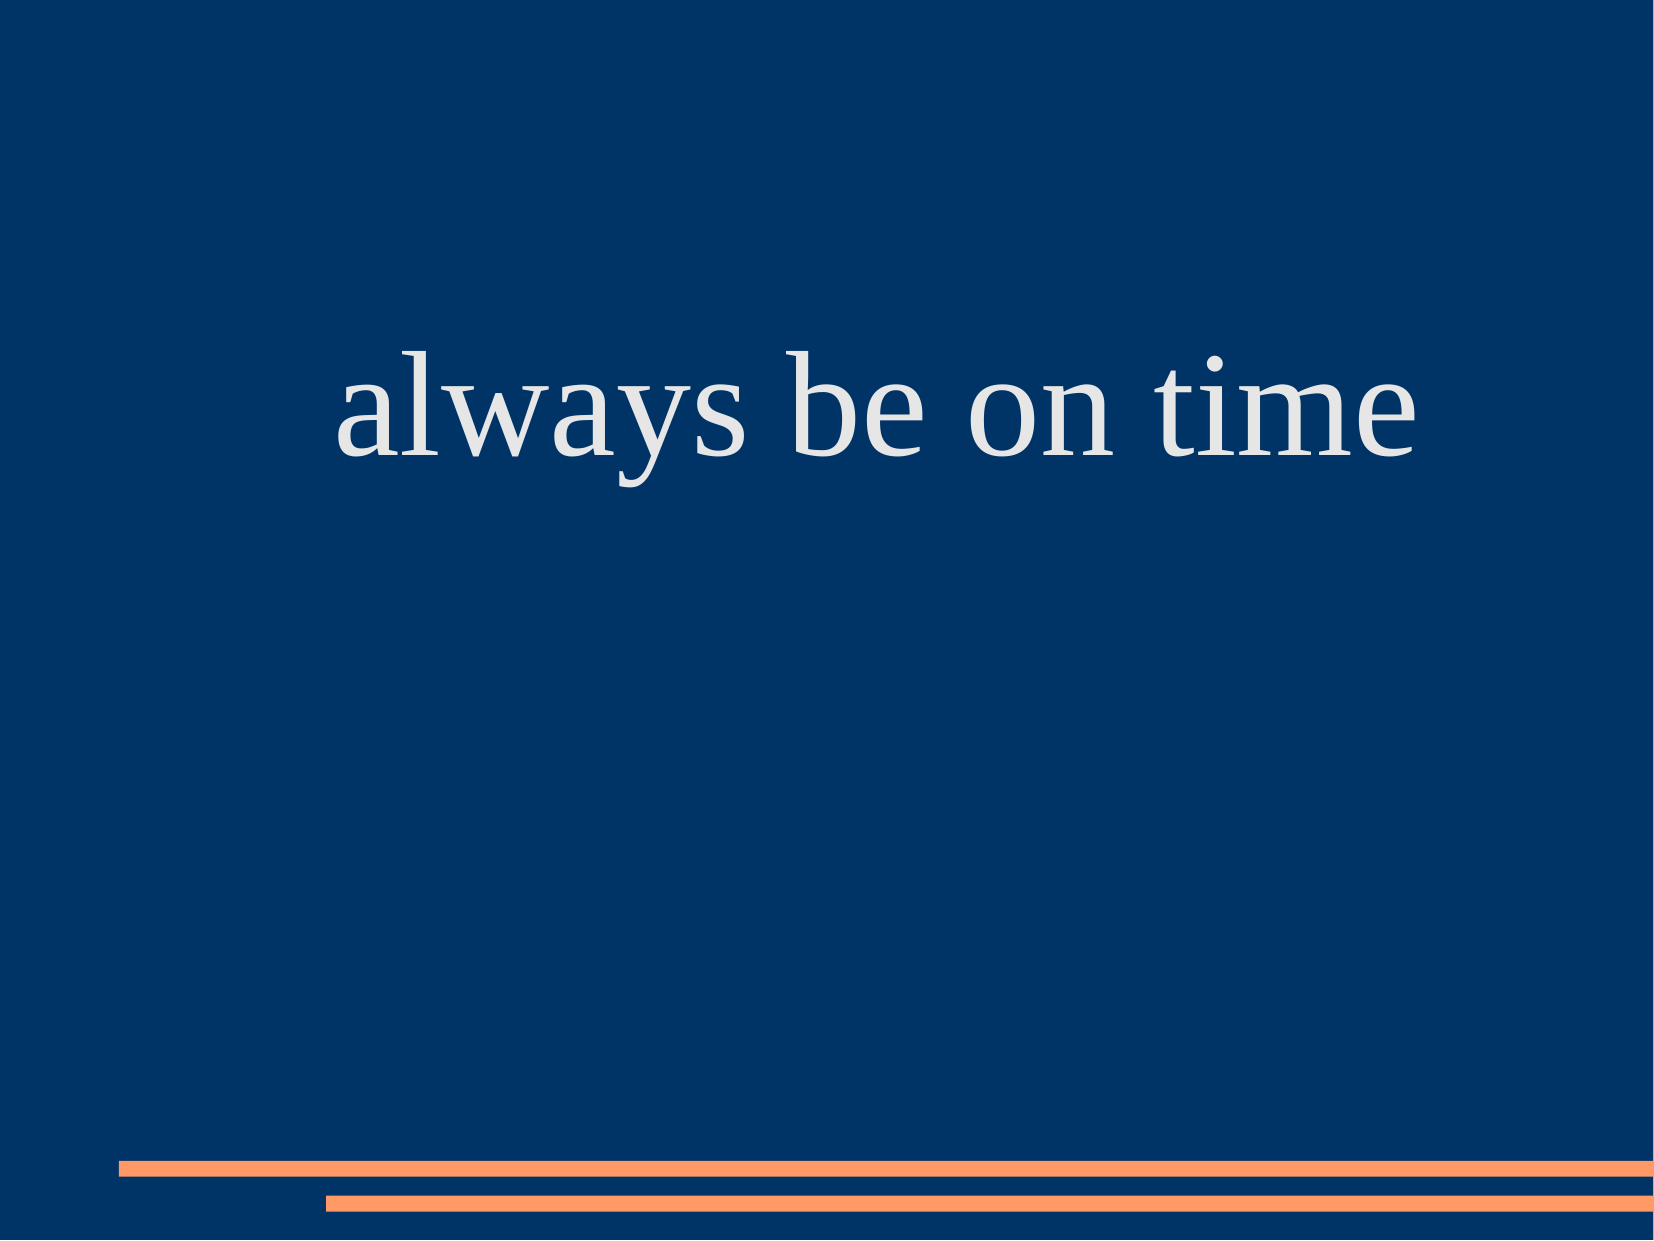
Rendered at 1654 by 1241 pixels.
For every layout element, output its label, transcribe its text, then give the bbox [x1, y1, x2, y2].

list always be on time [121, 322, 1561, 1132]
